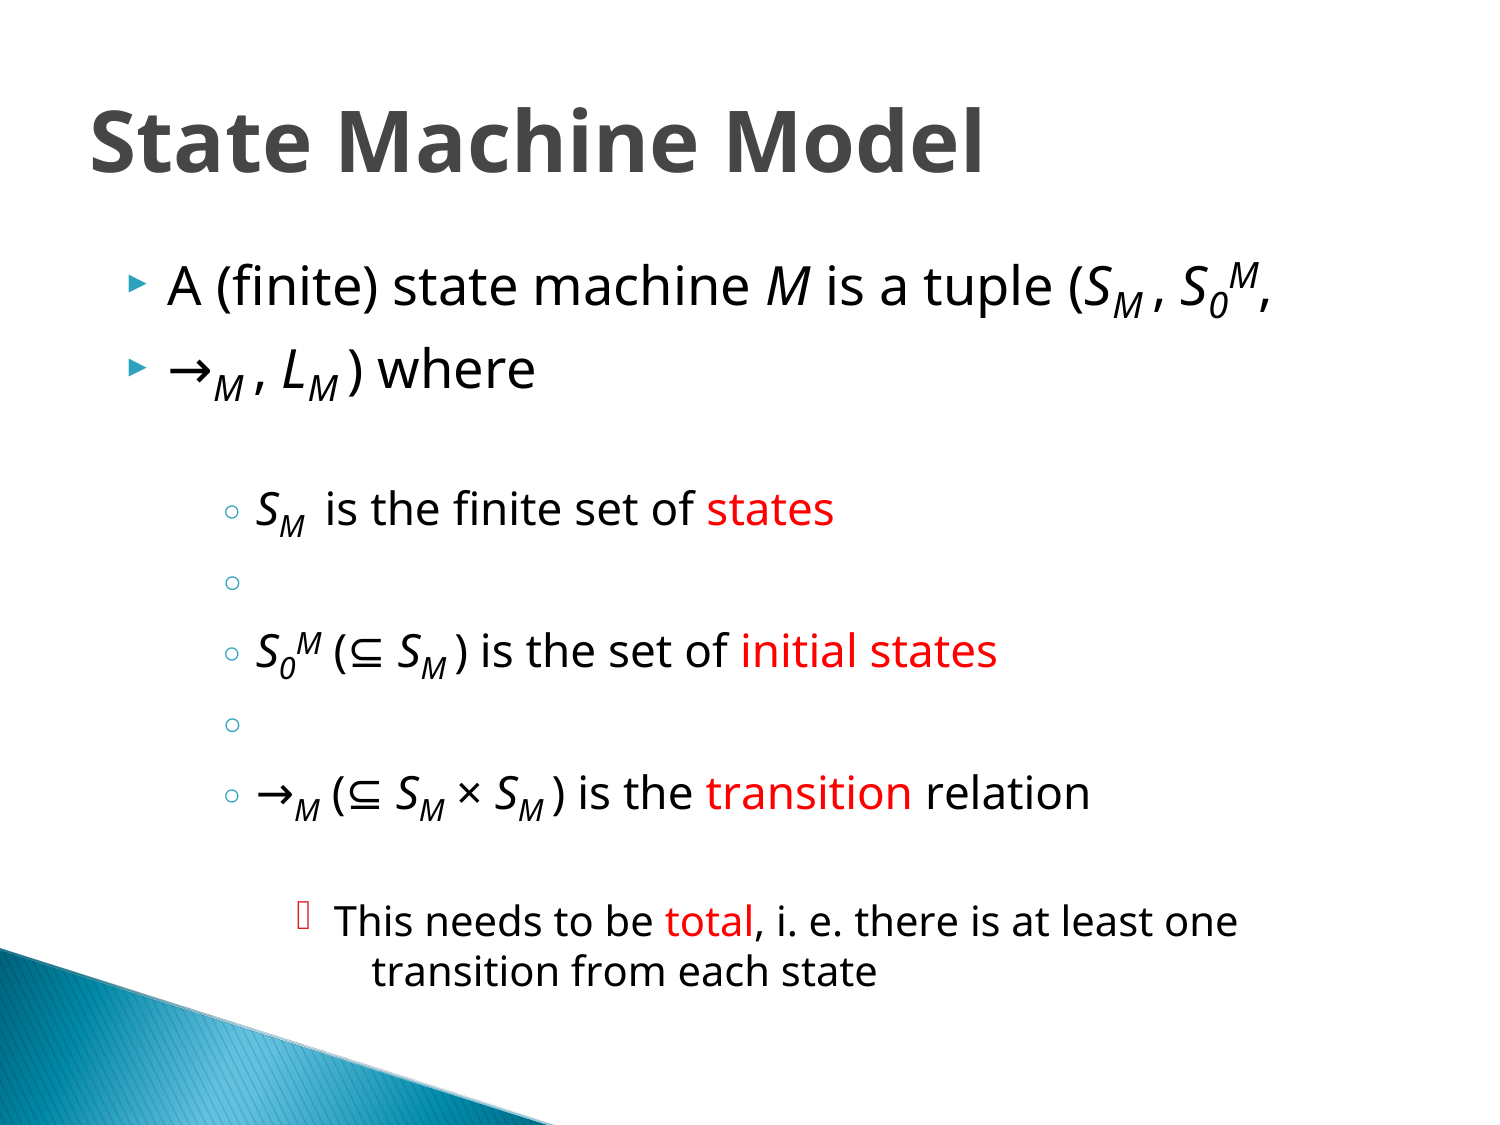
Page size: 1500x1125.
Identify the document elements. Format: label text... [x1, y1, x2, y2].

list A (finite) state machine M is a tuple (SM , S0M, →M , LM ) where SM is the finite set of states S0M (⊆ SM ) is the set of initial states →M (⊆ SM × SM ) is the transition relation This needs to be total, i. e. there is at least one transition from each state [75, 242, 1426, 1026]
title State Machine Model [75, 28, 1426, 242]
